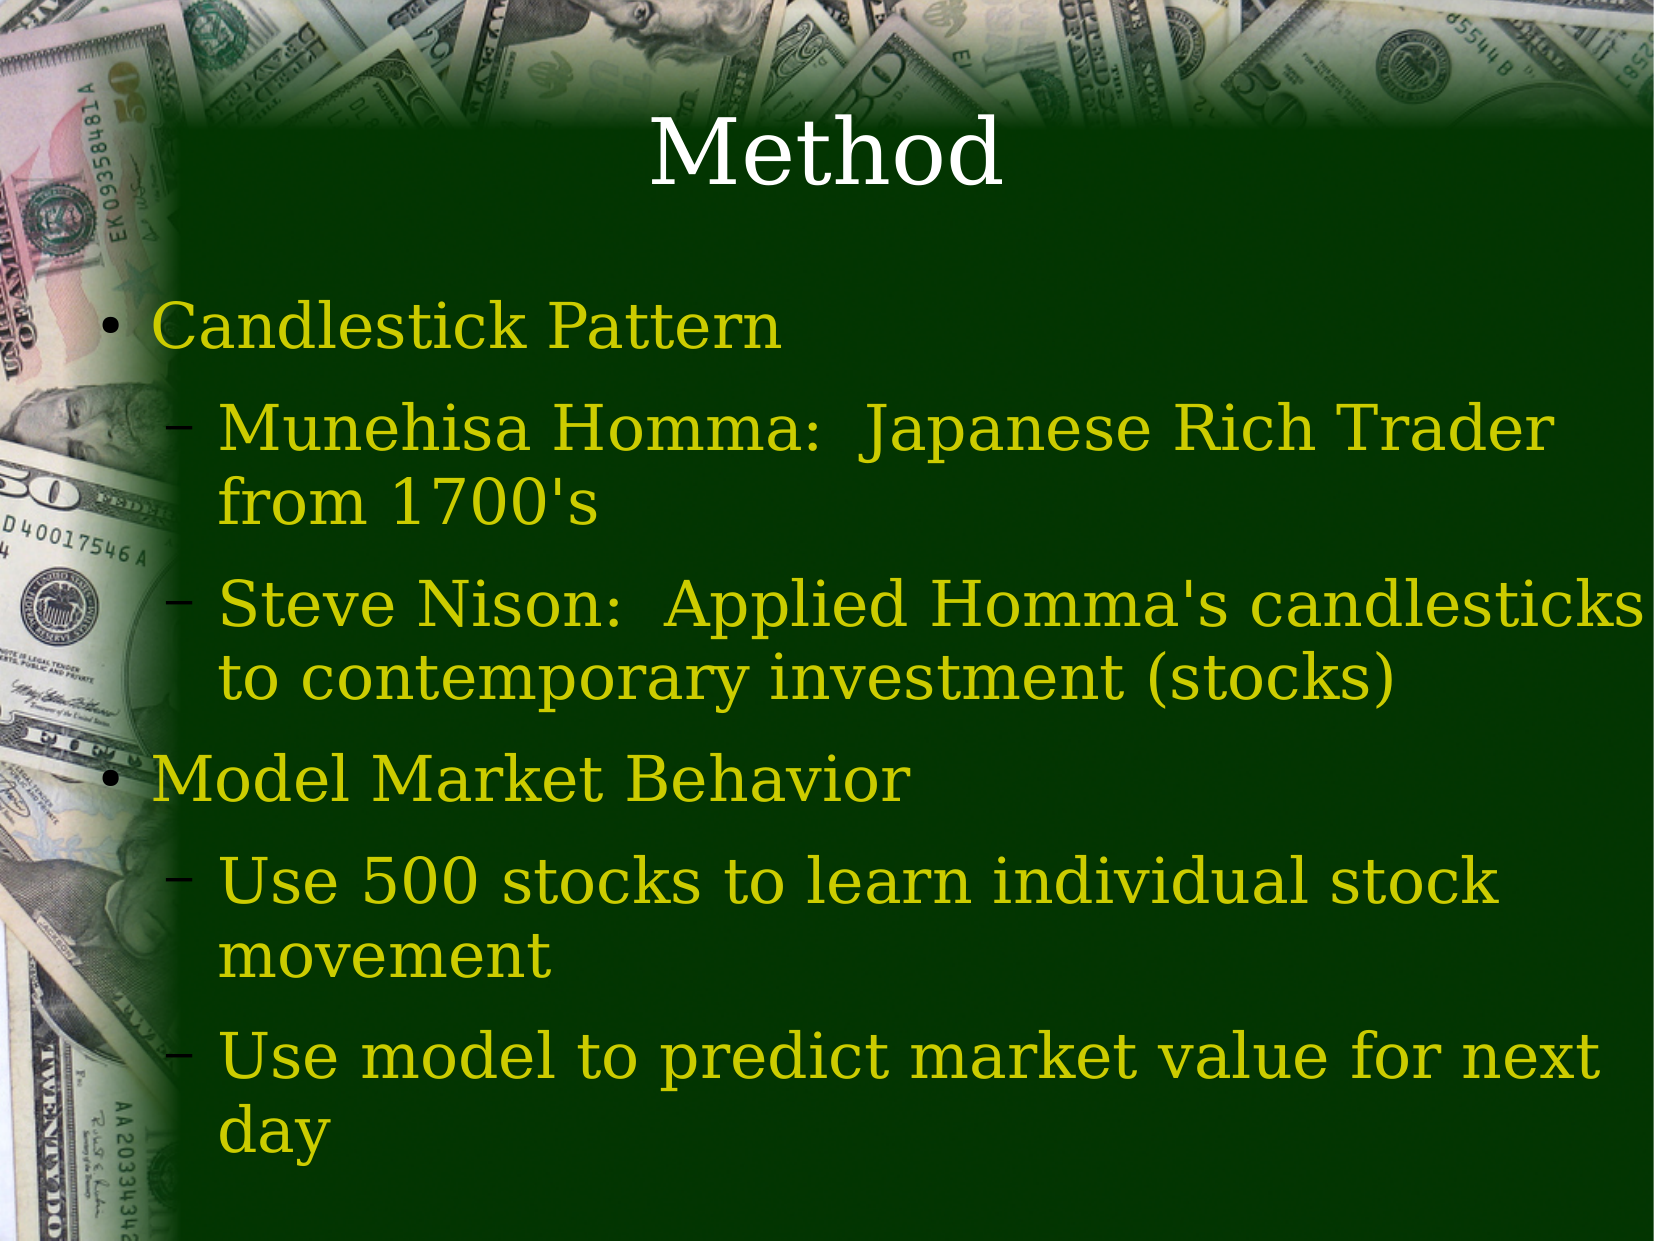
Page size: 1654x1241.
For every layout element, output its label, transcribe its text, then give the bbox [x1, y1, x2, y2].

title Method [82, 49, 1571, 257]
list Candlestick Pattern Munehisa Homma: Japanese Rich Trader from 1700's Steve Nison: Applied Homma's candlesticks to contemporary investment (stocks) Model Market Behavior Use 500 stocks to learn individual stock movement Use model to predict market value for next day [82, 290, 1654, 1241]
picture [0, 0, 1654, 1241]
